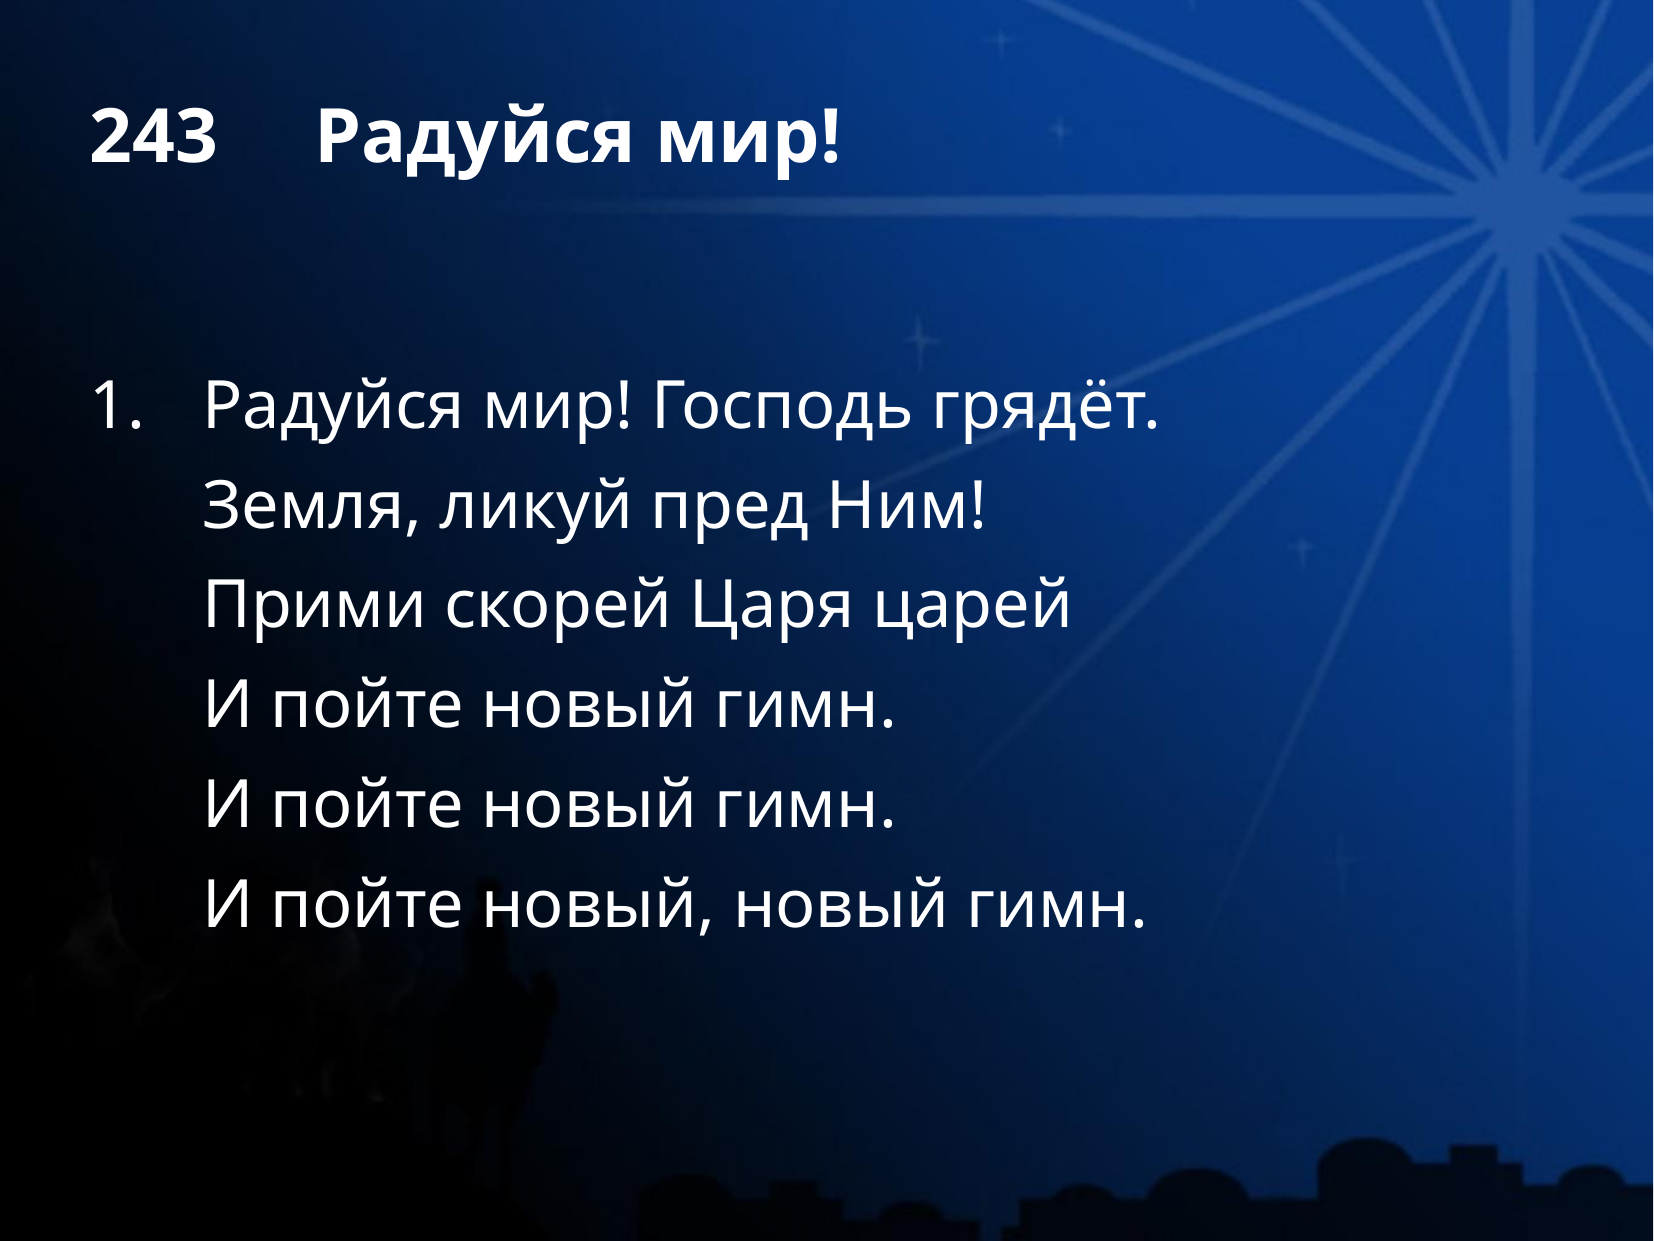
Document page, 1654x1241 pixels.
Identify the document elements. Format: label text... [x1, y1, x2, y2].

picture [0, 0, 1654, 1241]
text_box 1. Радуйся мир! Господь грядёт. Земля, ликуй пред Ним! Прими скорей Царя царей И пойте новый гимн. И пойте новый гимн. И пойте новый, новый гимн. [75, 188, 1576, 1163]
text_box 243 Радуйся мир! [75, 75, 1576, 188]
